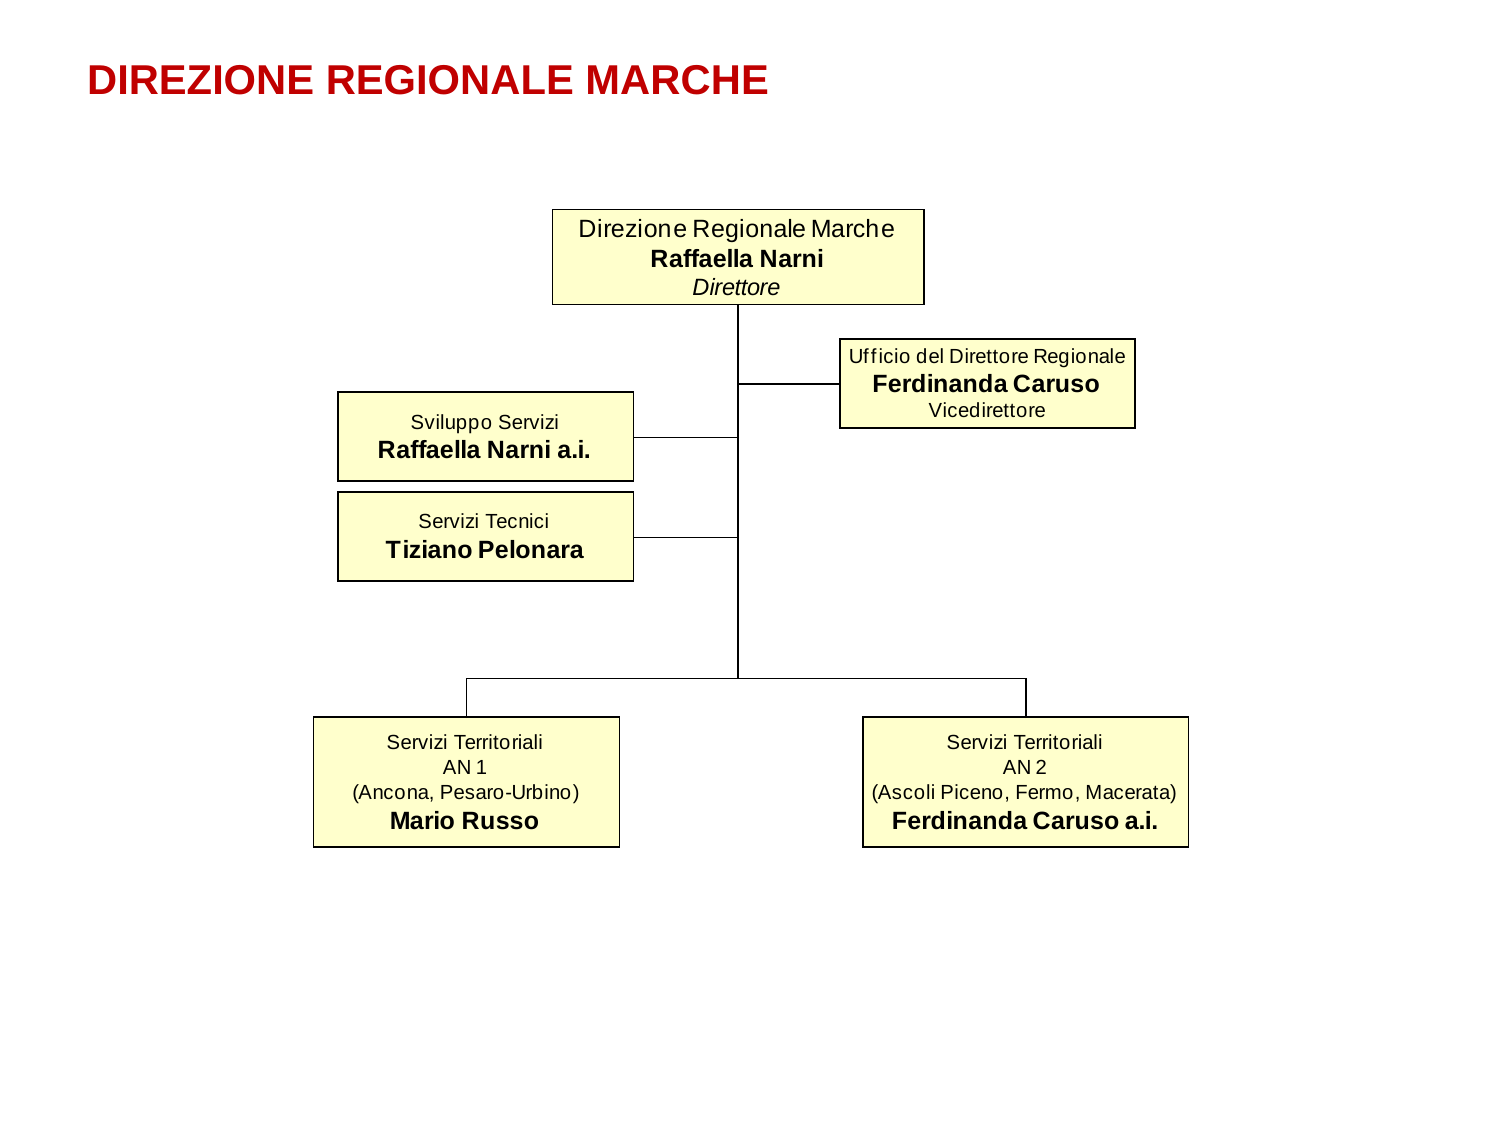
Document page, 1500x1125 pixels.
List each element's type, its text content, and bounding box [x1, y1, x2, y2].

title DIREZIONE REGIONALE MARCHE [72, 45, 1462, 128]
picture [310, 203, 1190, 848]
